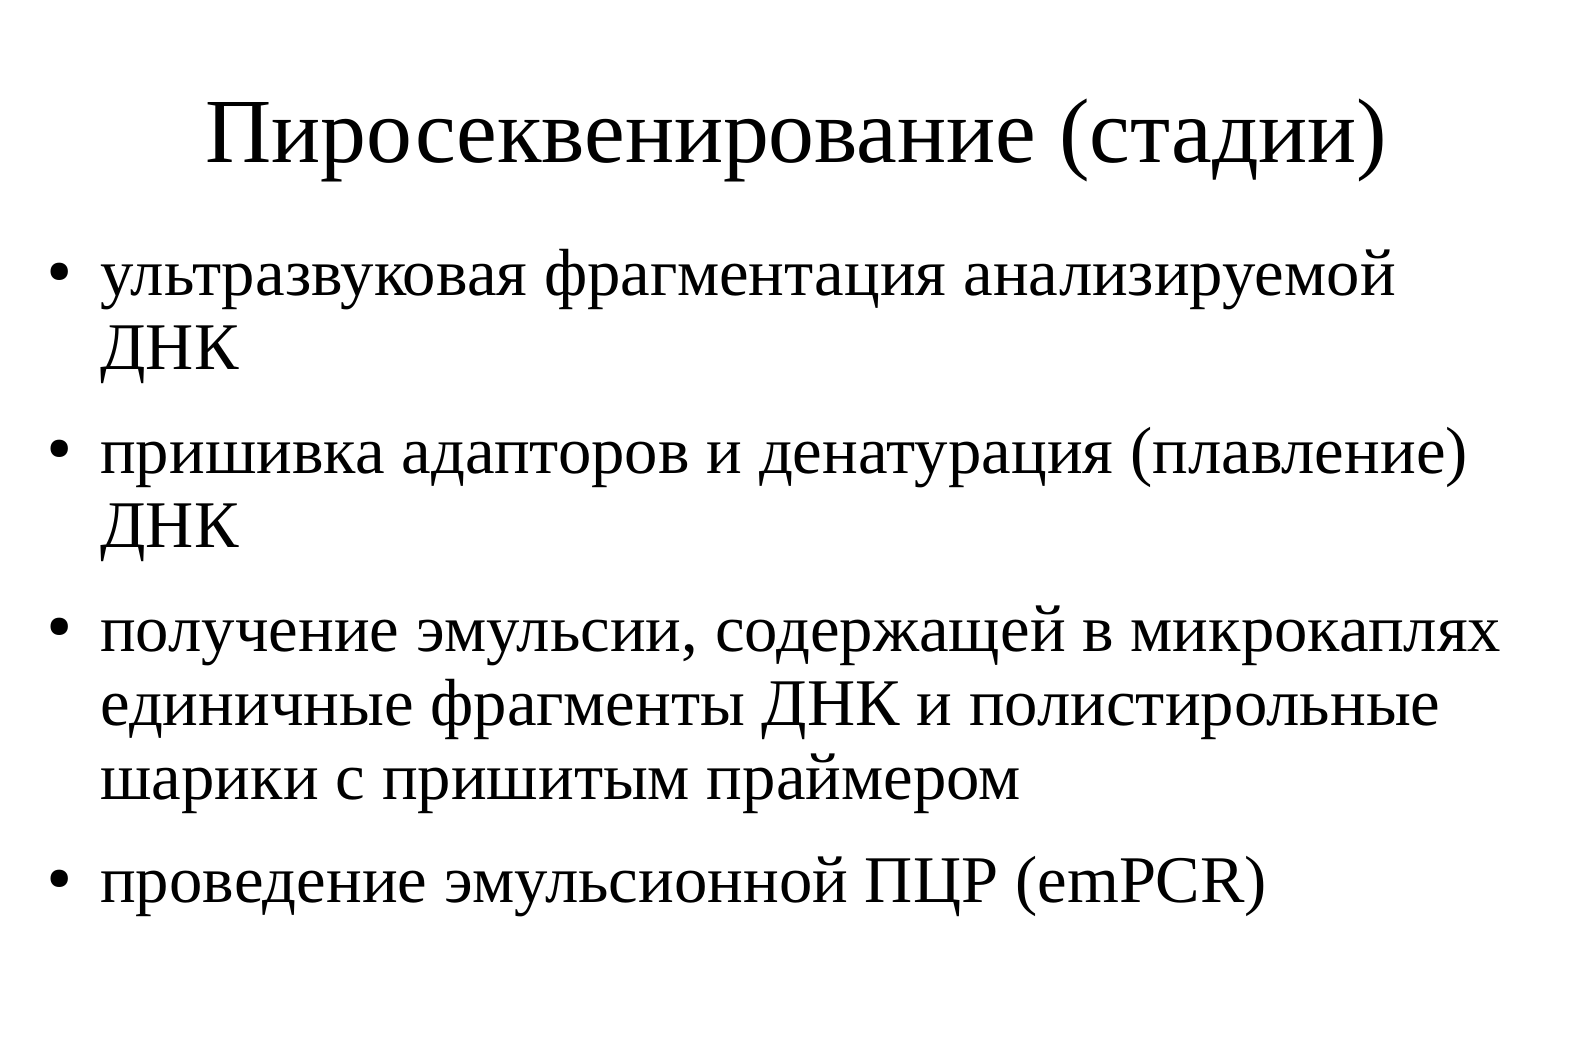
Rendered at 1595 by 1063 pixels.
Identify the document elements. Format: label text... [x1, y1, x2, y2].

title Пиросеквенирование (стадии) [79, 49, 1515, 213]
list ультразвуковая фрагментация анализируемой ДНК пришивка адапторов и денатурация (плавление) ДНК получение эмульсии, содержащей в микрокаплях единичные фрагменты ДНК и полистирольные шарики с пришитым праймером проведение эмульсионной ПЦР (emPCR) [29, 236, 1506, 923]
